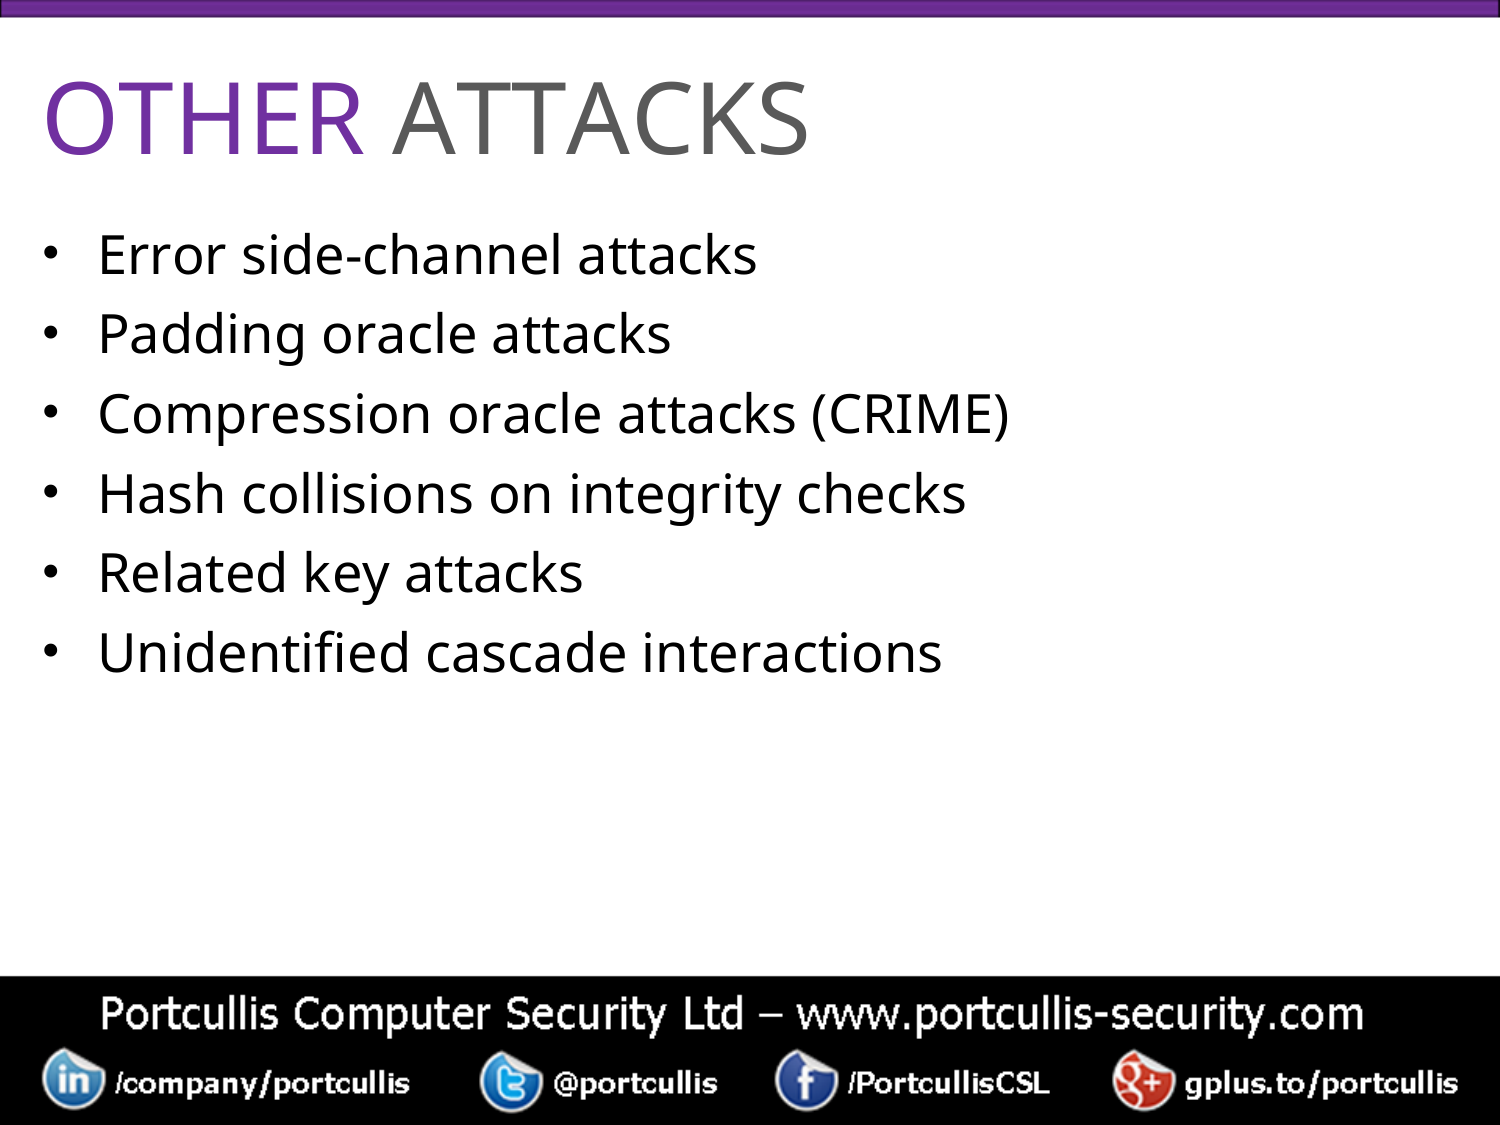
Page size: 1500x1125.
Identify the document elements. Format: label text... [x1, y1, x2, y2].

list Error side-channel attacks Padding oracle attacks Compression oracle attacks (CRIME) Hash collisions on integrity checks Related key attacks Unidentified cascade interactions [41, 219, 1428, 965]
title OTHER ATTACKS [41, 42, 1434, 202]
picture [0, 0, 1500, 1125]
